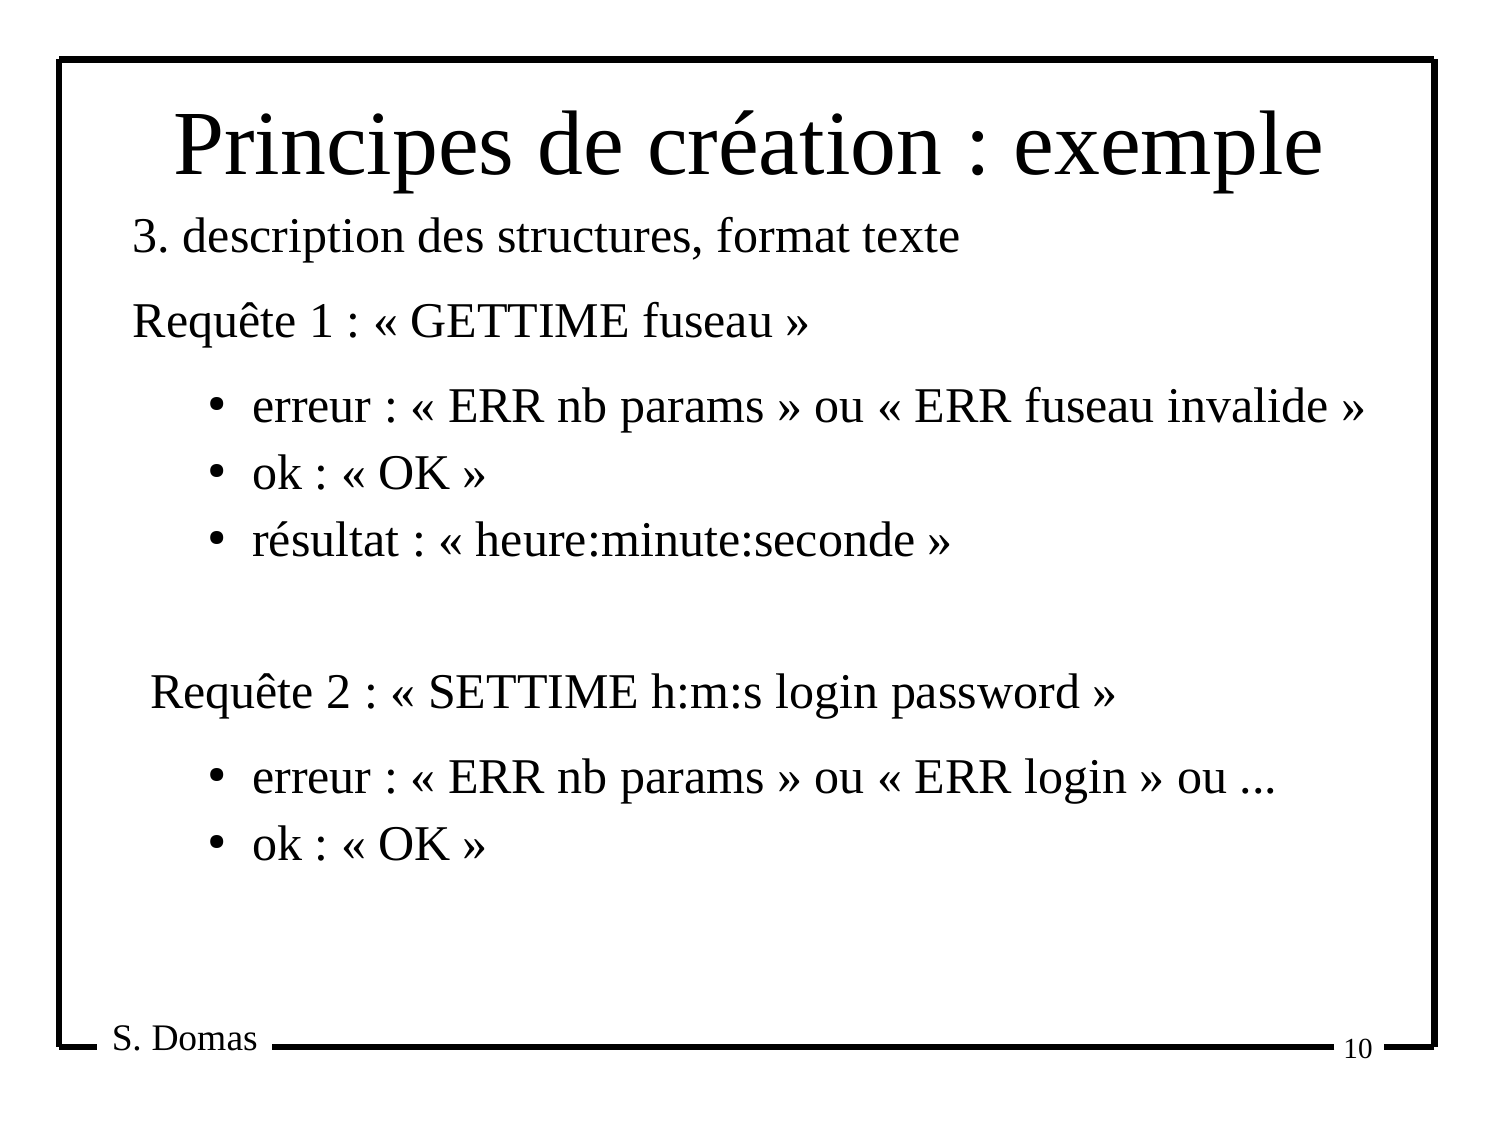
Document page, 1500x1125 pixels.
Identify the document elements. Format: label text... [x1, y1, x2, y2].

text_box 3. description des structures, format texte Requête 1 : « GETTIME fuseau » erreur : « ERR nb params » ou « ERR fuseau invalide » ok : « OK » résultat : « heure:minute:seconde » Requête 2 : « SETTIME h:m:s login password » erreur : « ERR nb params » ou « ERR login » ou ... ok : « OK » [118, 238, 1388, 1034]
text_box S. Domas [97, 1009, 273, 1067]
title Principes de création : exemple [112, 49, 1388, 238]
